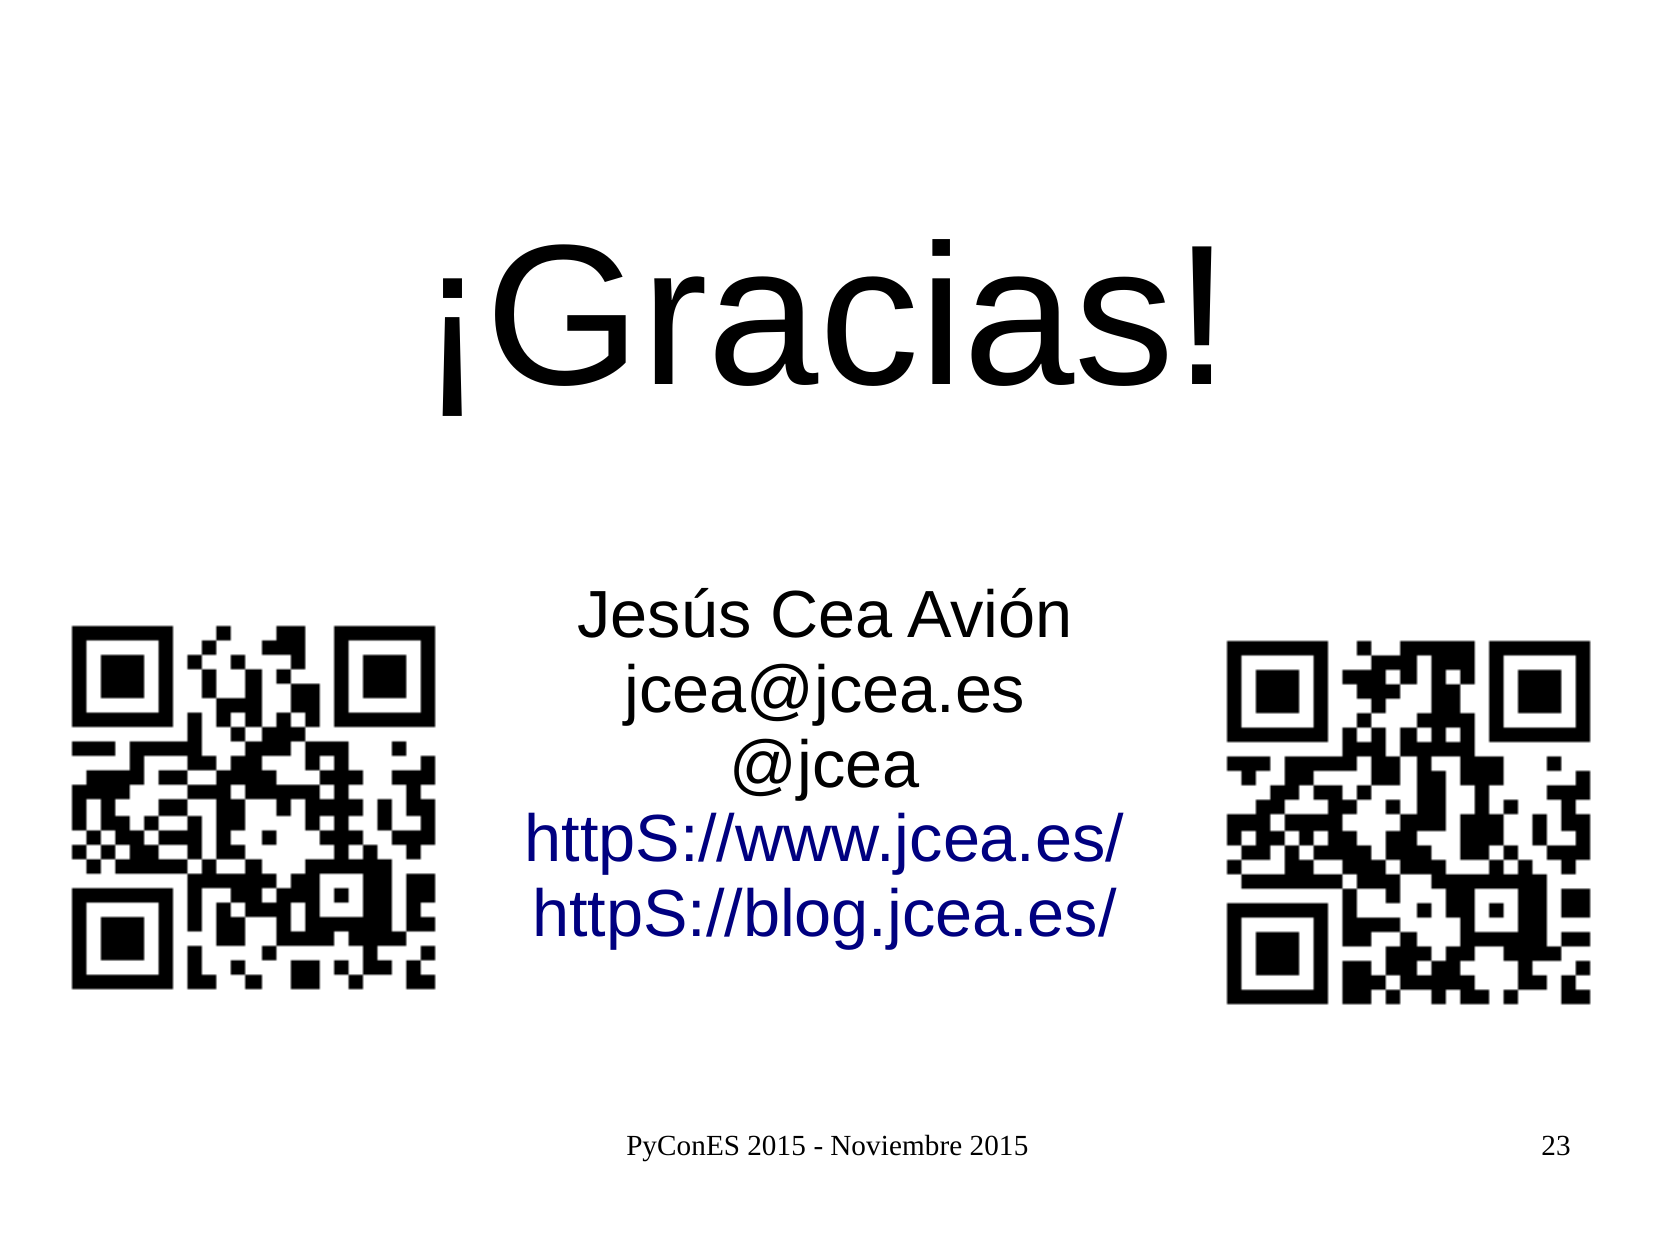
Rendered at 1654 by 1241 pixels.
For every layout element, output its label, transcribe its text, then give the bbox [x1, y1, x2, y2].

subtitle ¡Gracias! Jesús Cea Avión jcea@jcea.es @jcea httpS://www.jcea.es/ httpS://blog.jcea.es/ [45, 60, 1606, 1096]
picture [15, 569, 496, 1051]
picture [1170, 584, 1651, 1066]
